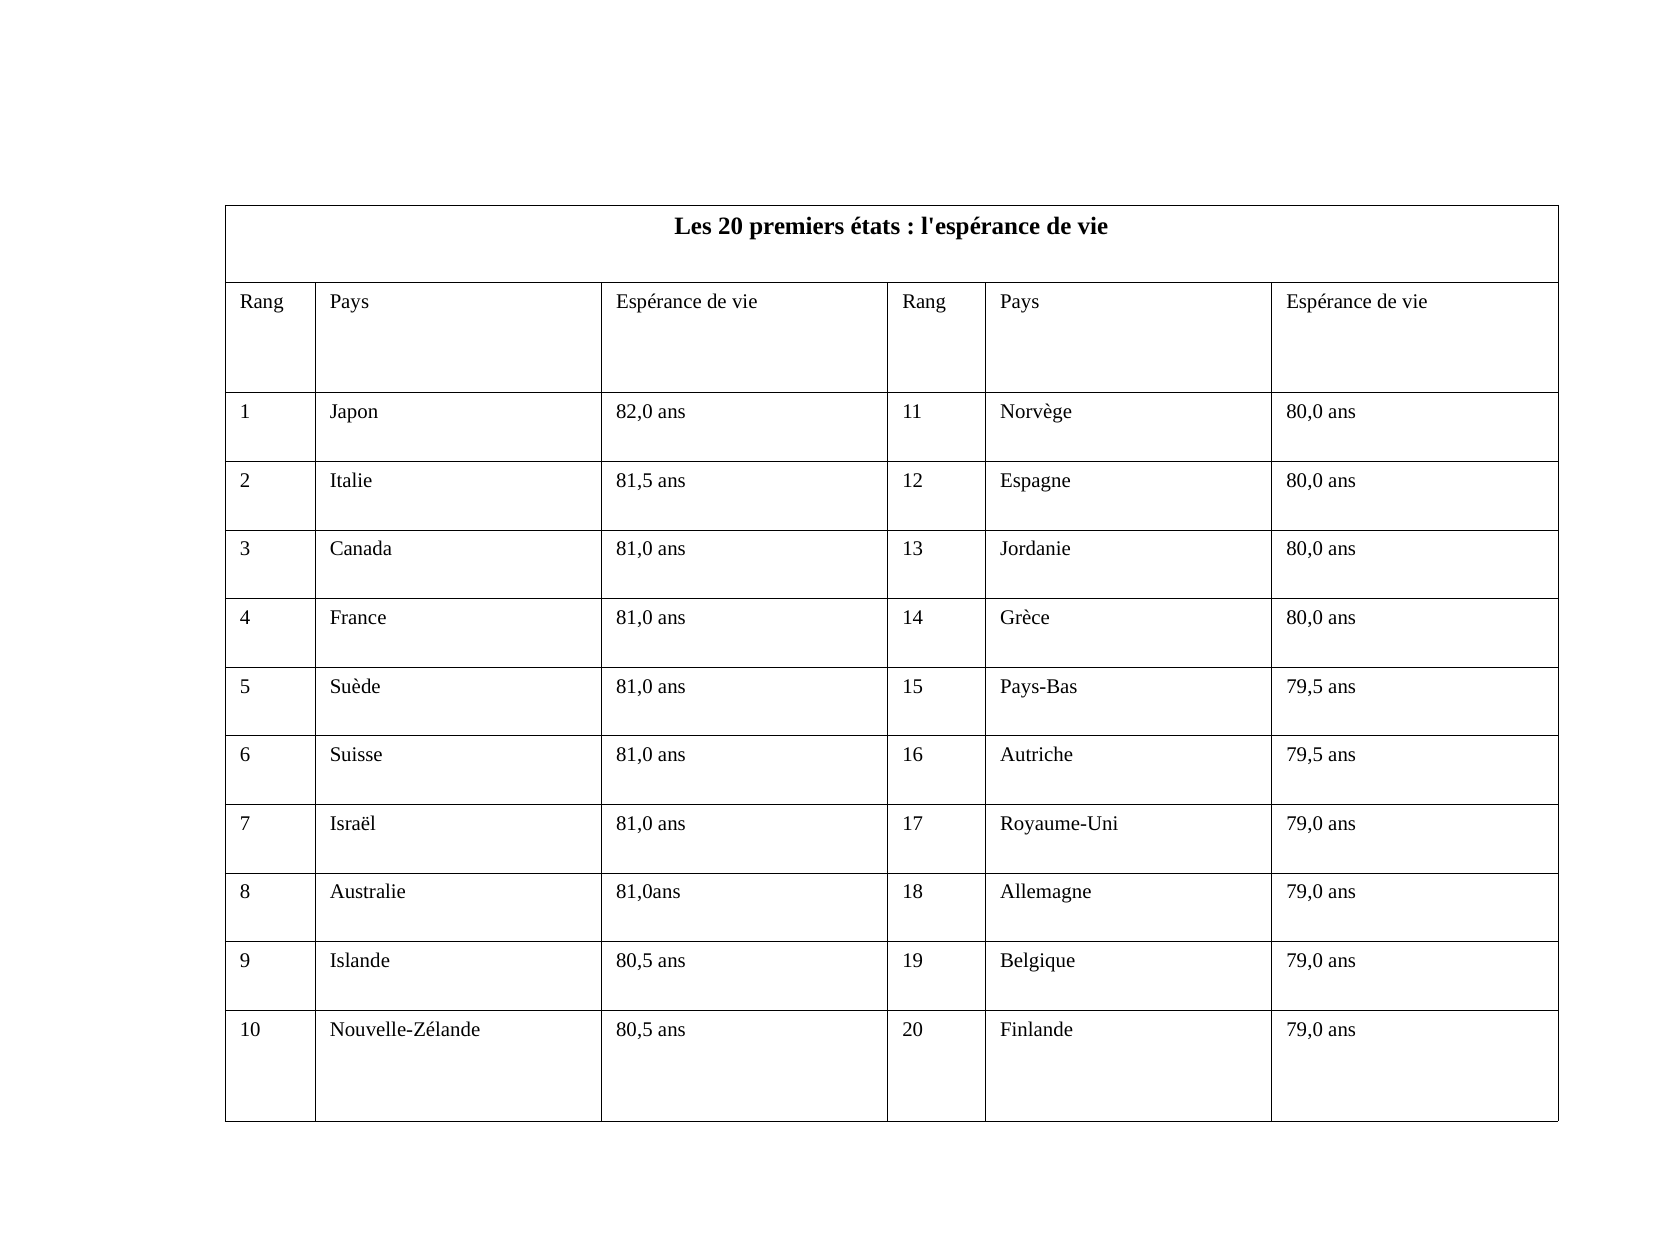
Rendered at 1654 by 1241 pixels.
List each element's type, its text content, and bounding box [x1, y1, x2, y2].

table_cell 13 [888, 531, 985, 598]
table_cell 10 [226, 1011, 315, 1121]
table_cell 80,0 ans [1272, 393, 1558, 461]
table_cell 9 [226, 942, 315, 1010]
table_cell 81,0 ans [602, 805, 887, 873]
table_cell Allemagne [986, 874, 1271, 941]
table_cell Rang [888, 283, 985, 392]
table_cell 82,0 ans [602, 393, 887, 461]
table_cell Jordanie [986, 531, 1271, 598]
table_cell 81,0 ans [602, 599, 887, 667]
table_header Les 20 premiers états : l'espérance de vie [226, 206, 1558, 282]
table_cell 14 [888, 599, 985, 667]
table_cell Autriche [986, 736, 1271, 804]
table_cell Australie [316, 874, 601, 941]
table_cell 80,5 ans [602, 1011, 887, 1121]
table_cell Pays [316, 283, 601, 392]
table_cell 81,0 ans [602, 736, 887, 804]
table_cell Pays [986, 283, 1271, 392]
table_cell Norvège [986, 393, 1271, 461]
table_cell 11 [888, 393, 985, 461]
table_cell 80,0 ans [1272, 462, 1558, 530]
table_cell 18 [888, 874, 985, 941]
table_cell Royaume-Uni [986, 805, 1271, 873]
table_cell Italie [316, 462, 601, 530]
table_cell 12 [888, 462, 985, 530]
table_cell Islande [316, 942, 601, 1010]
table_cell Rang [226, 283, 315, 392]
table_cell Japon [316, 393, 601, 461]
table_cell 16 [888, 736, 985, 804]
table_cell Nouvelle-Zélande [316, 1011, 601, 1121]
table_cell 79,5 ans [1272, 668, 1558, 735]
table_cell Suède [316, 668, 601, 735]
table_cell 8 [226, 874, 315, 941]
table_cell 79,5 ans [1272, 736, 1558, 804]
table_cell 80,0 ans [1272, 531, 1558, 598]
table_cell Espérance de vie [602, 283, 887, 392]
table_cell Pays-Bas [986, 668, 1271, 735]
table_cell 80,5 ans [602, 942, 887, 1010]
table_cell 1 [226, 393, 315, 461]
table_cell 6 [226, 736, 315, 804]
table_cell 79,0 ans [1272, 942, 1558, 1010]
table_cell 79,0 ans [1272, 805, 1558, 873]
table_cell 79,0 ans [1272, 874, 1558, 941]
table_cell 81,0 ans [602, 668, 887, 735]
table_cell 3 [226, 531, 315, 598]
table_cell Canada [316, 531, 601, 598]
table_cell Suisse [316, 736, 601, 804]
table_cell 19 [888, 942, 985, 1010]
table_cell 17 [888, 805, 985, 873]
table_cell Israël [316, 805, 601, 873]
table_cell 81,0 ans [602, 531, 887, 598]
table_cell Finlande [986, 1011, 1271, 1121]
table_cell 80,0 ans [1272, 599, 1558, 667]
table_cell Grèce [986, 599, 1271, 667]
table_cell 81,5 ans [602, 462, 887, 530]
table_cell Espagne [986, 462, 1271, 530]
table_cell Belgique [986, 942, 1271, 1010]
table_cell Espérance de vie [1272, 283, 1558, 392]
table_cell 5 [226, 668, 315, 735]
table_cell France [316, 599, 601, 667]
table_cell 4 [226, 599, 315, 667]
table_cell 7 [226, 805, 315, 873]
table_cell 81,0ans [602, 874, 887, 941]
table_cell 15 [888, 668, 985, 735]
table_cell 2 [226, 462, 315, 530]
table_cell 79,0 ans [1272, 1011, 1558, 1121]
table_cell 20 [888, 1011, 985, 1121]
